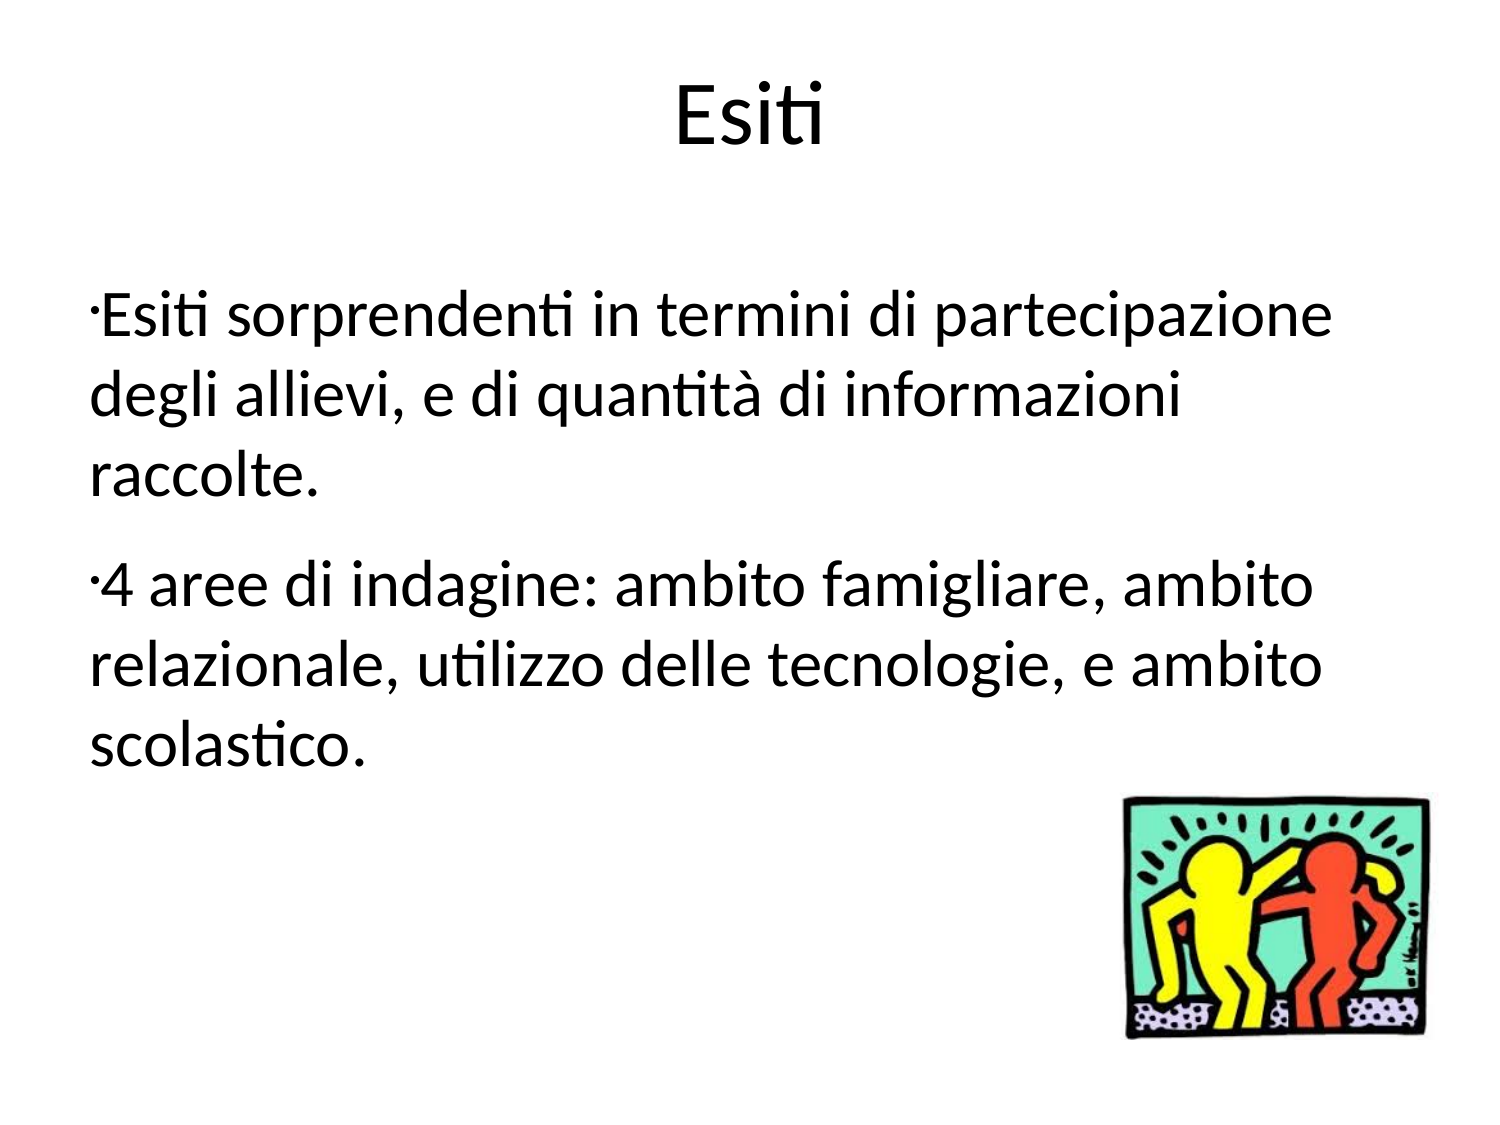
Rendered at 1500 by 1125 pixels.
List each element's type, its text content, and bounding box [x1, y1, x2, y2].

list Esiti sorprendenti in termini di partecipazione degli allievi, e di quantità di informazioni raccolte. 4 aree di indagine: ambito famigliare, ambito relazionale, utilizzo delle tecnologie, e ambito scolastico. [75, 262, 1425, 1005]
picture [1110, 792, 1441, 1040]
title Esiti [75, 45, 1425, 233]
